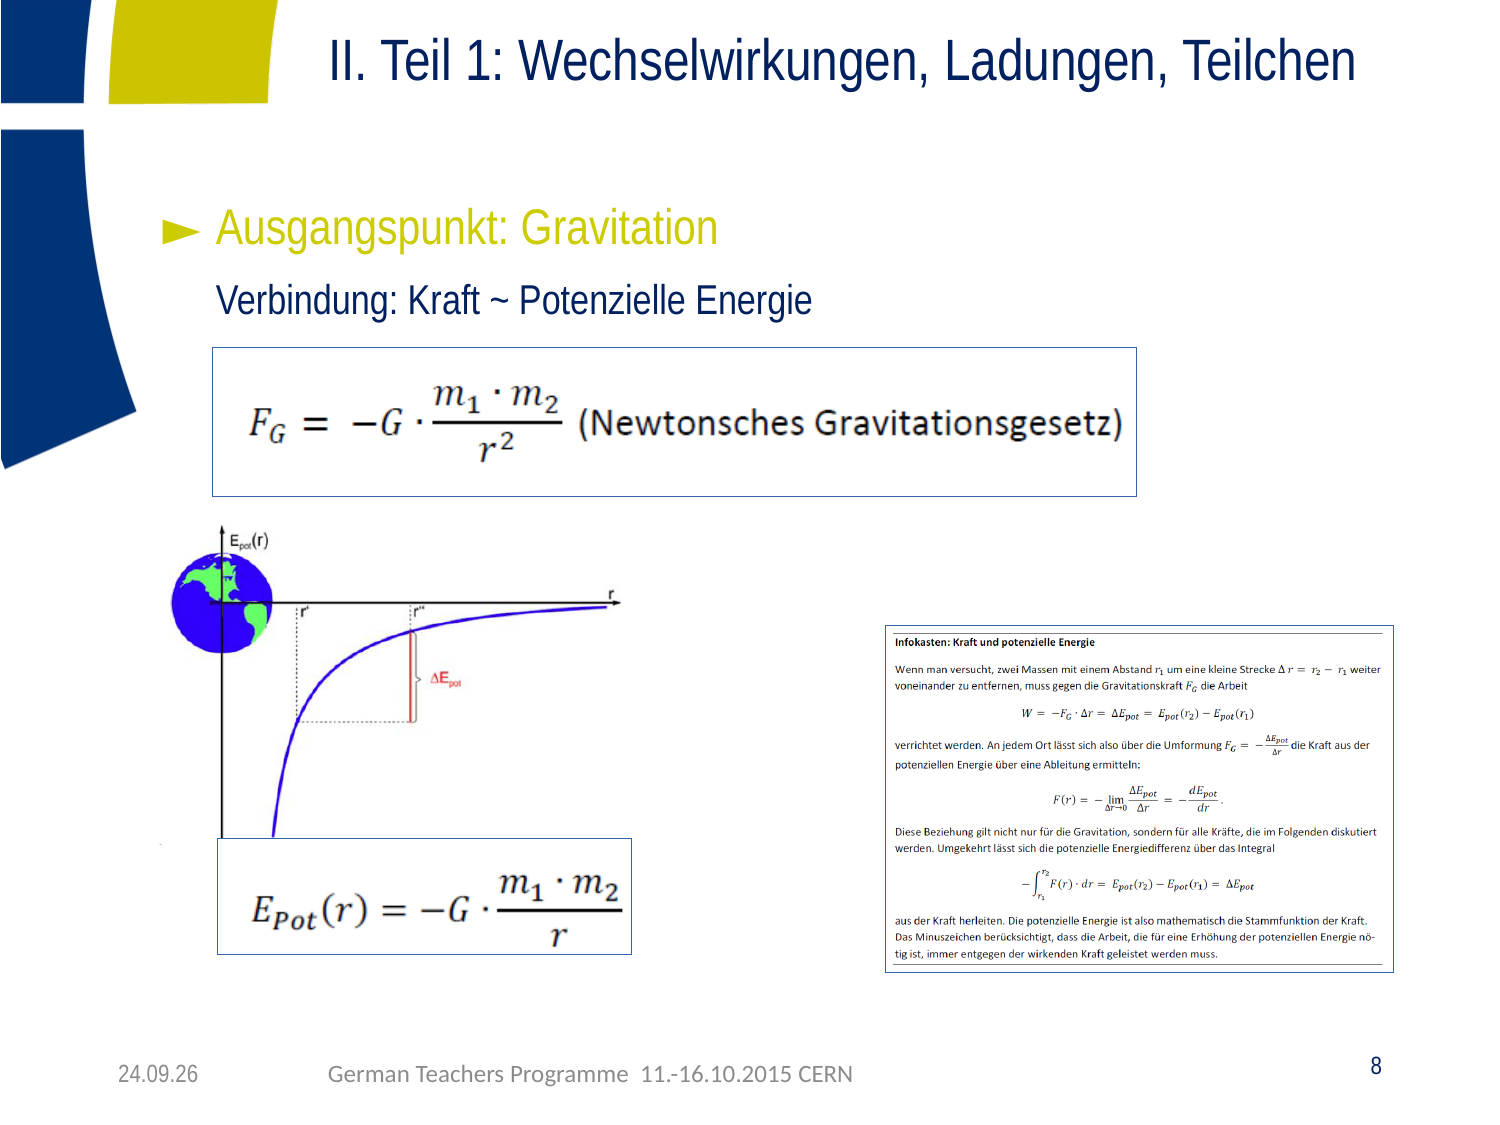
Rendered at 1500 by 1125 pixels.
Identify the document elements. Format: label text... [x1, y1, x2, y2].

slide_number 14.10.15 [103, 1042, 290, 1103]
list Ausgangspunkt: Gravitation Verbindung: Kraft ~ Potenzielle Energie [129, 113, 1367, 804]
picture [0, 0, 1500, 1125]
footer German Teachers Programme 11.-16.10.2015 CERN [312, 1042, 987, 1103]
slide_number <Foliennummer> [1059, 1042, 1397, 1103]
picture [212, 347, 1137, 497]
title II. Teil 1: Wechselwirkungen, Ladungen, Teilchen [313, 0, 1400, 114]
